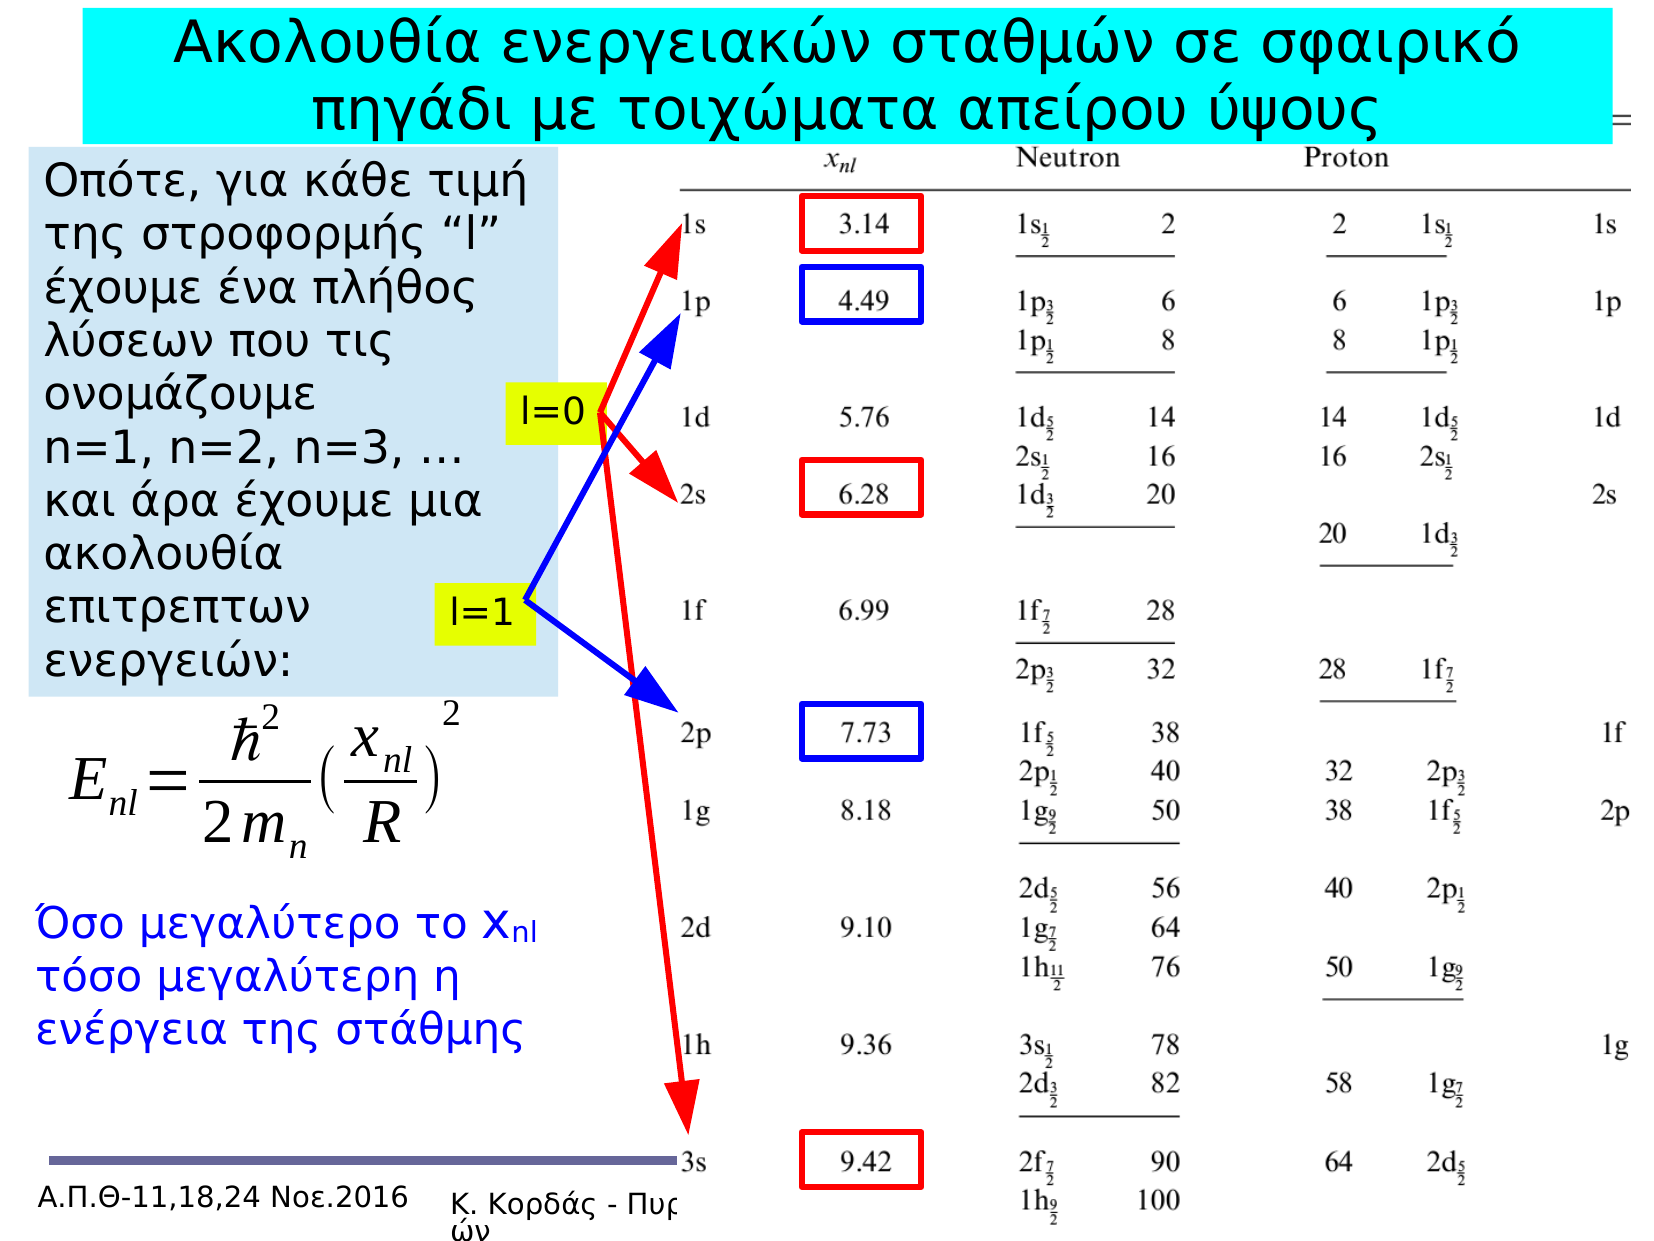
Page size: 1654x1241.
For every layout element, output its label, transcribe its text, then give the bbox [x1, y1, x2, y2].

chart [49, 690, 477, 868]
picture [673, 55, 1635, 1227]
text_box Οπότε, για κάθε τιμή της στροφορμής “l” έχουμε ένα πλήθος λύσεων που τις ονομάζουμε n=1, n=2, n=3, … και άρα έχουμε μια ακολουθία επιτρεπτων ενεργειών: [28, 146, 559, 697]
text_box l=1 [530, 587, 537, 604]
text_box l=0 [505, 382, 607, 445]
text_box l=1 [434, 583, 537, 646]
title Ακολουθία ενεργειακών σταθμών σε σφαιρικό πηγάδι με τοιχώματα απείρου ύψους [82, 7, 1613, 145]
text_box Όσο μεγαλύτερο το xnl τόσο μεγαλύτερη η ενέργεια της στάθμης [4, 880, 838, 1061]
